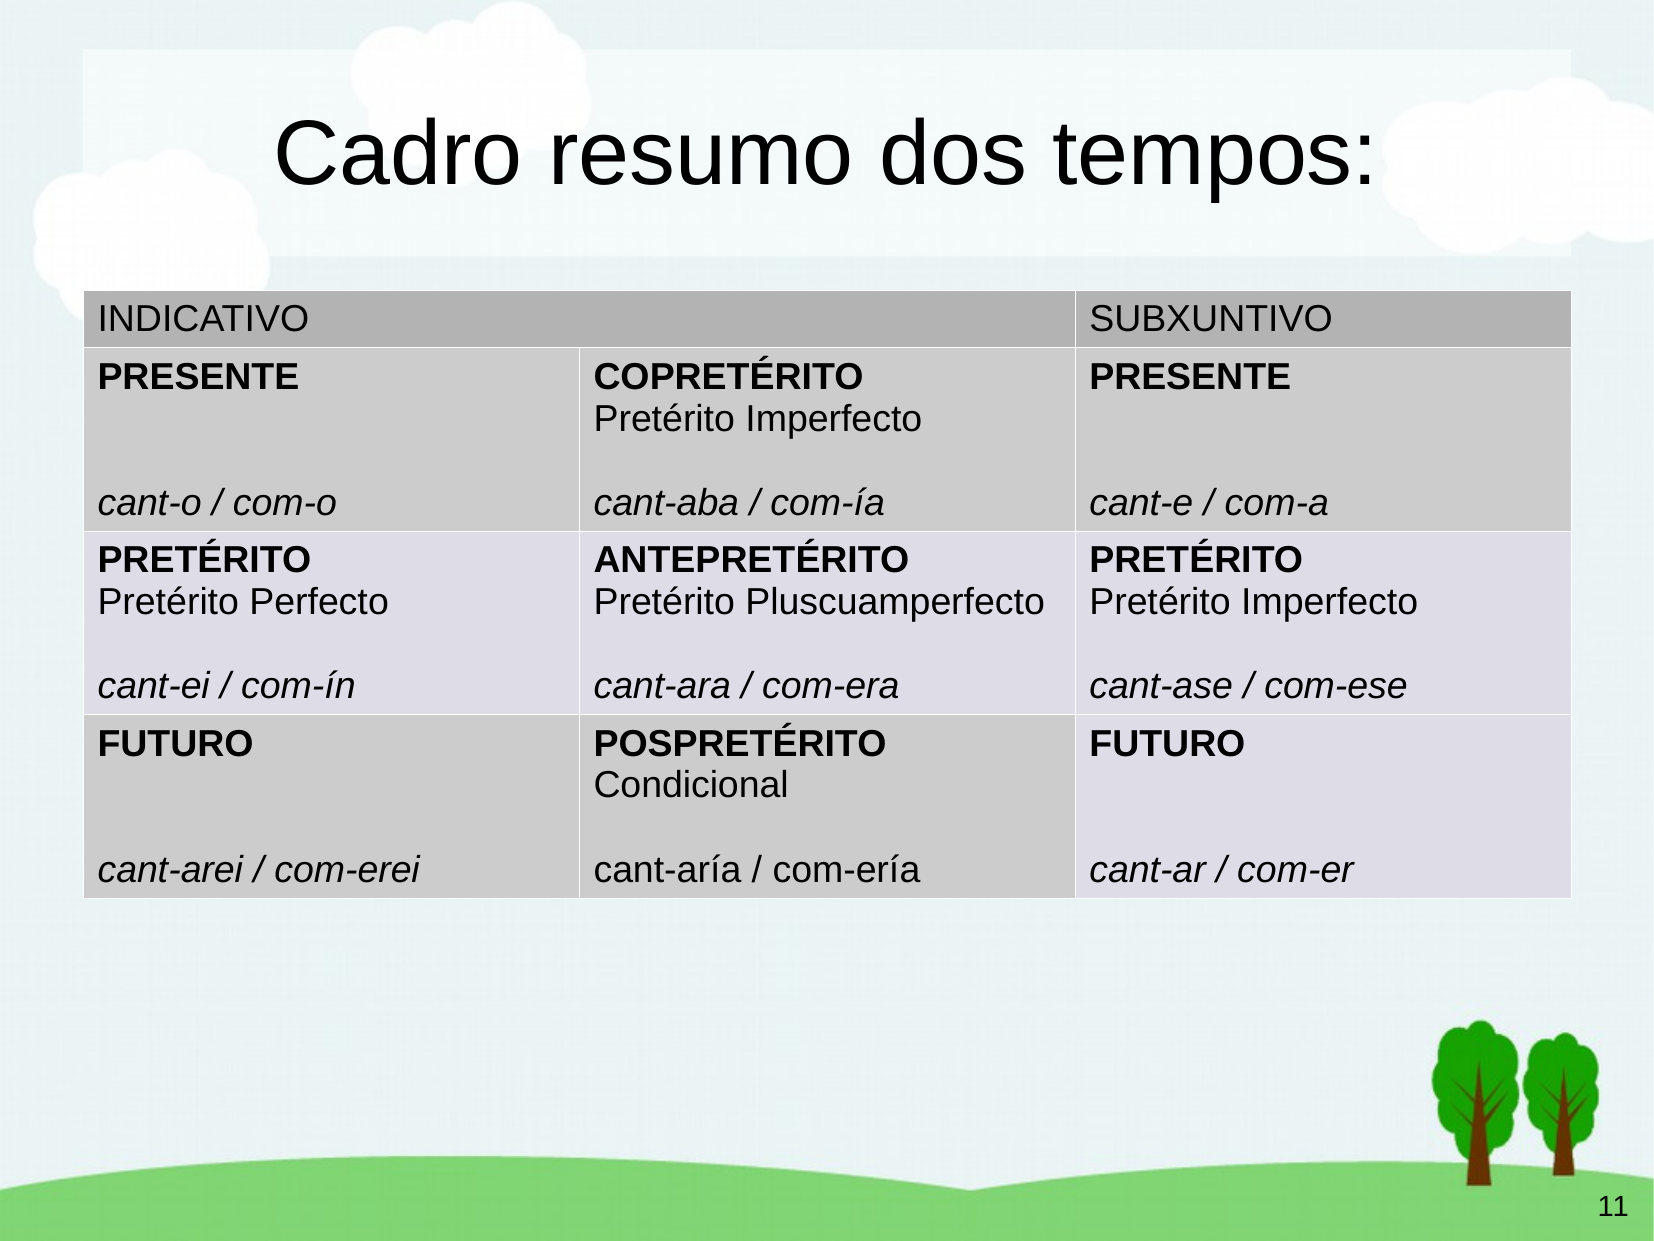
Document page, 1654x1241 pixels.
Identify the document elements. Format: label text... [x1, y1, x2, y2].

table_cell COPRETÉRITO Pretérito Imperfecto cant-aba / com-ía [580, 348, 1075, 531]
table_cell PRETÉRITO Pretérito Perfecto cant-ei / com-ín [84, 532, 579, 714]
table_cell PRESENTE cant-e / com-a [1076, 348, 1571, 531]
table_cell POSPRETÉRITO Condicional cant-aría / com-ería [580, 715, 1075, 898]
table_cell PRESENTE cant-o / com-o [84, 348, 579, 531]
table_header SUBXUNTIVO [1076, 291, 1571, 347]
table_cell ANTEPRETÉRITO Pretérito Pluscuamperfecto cant-ara / com-era [580, 532, 1075, 714]
table_cell FUTURO cant-arei / com-erei [84, 715, 579, 898]
table_cell PRETÉRITO Pretérito Imperfecto cant-ase / com-ese [1076, 532, 1571, 714]
table_header INDICATIVO [84, 291, 1075, 347]
table_cell FUTURO cant-ar / com-er [1076, 715, 1571, 898]
picture [0, 0, 1654, 1241]
title Cadro resumo dos tempos: [82, 49, 1571, 257]
